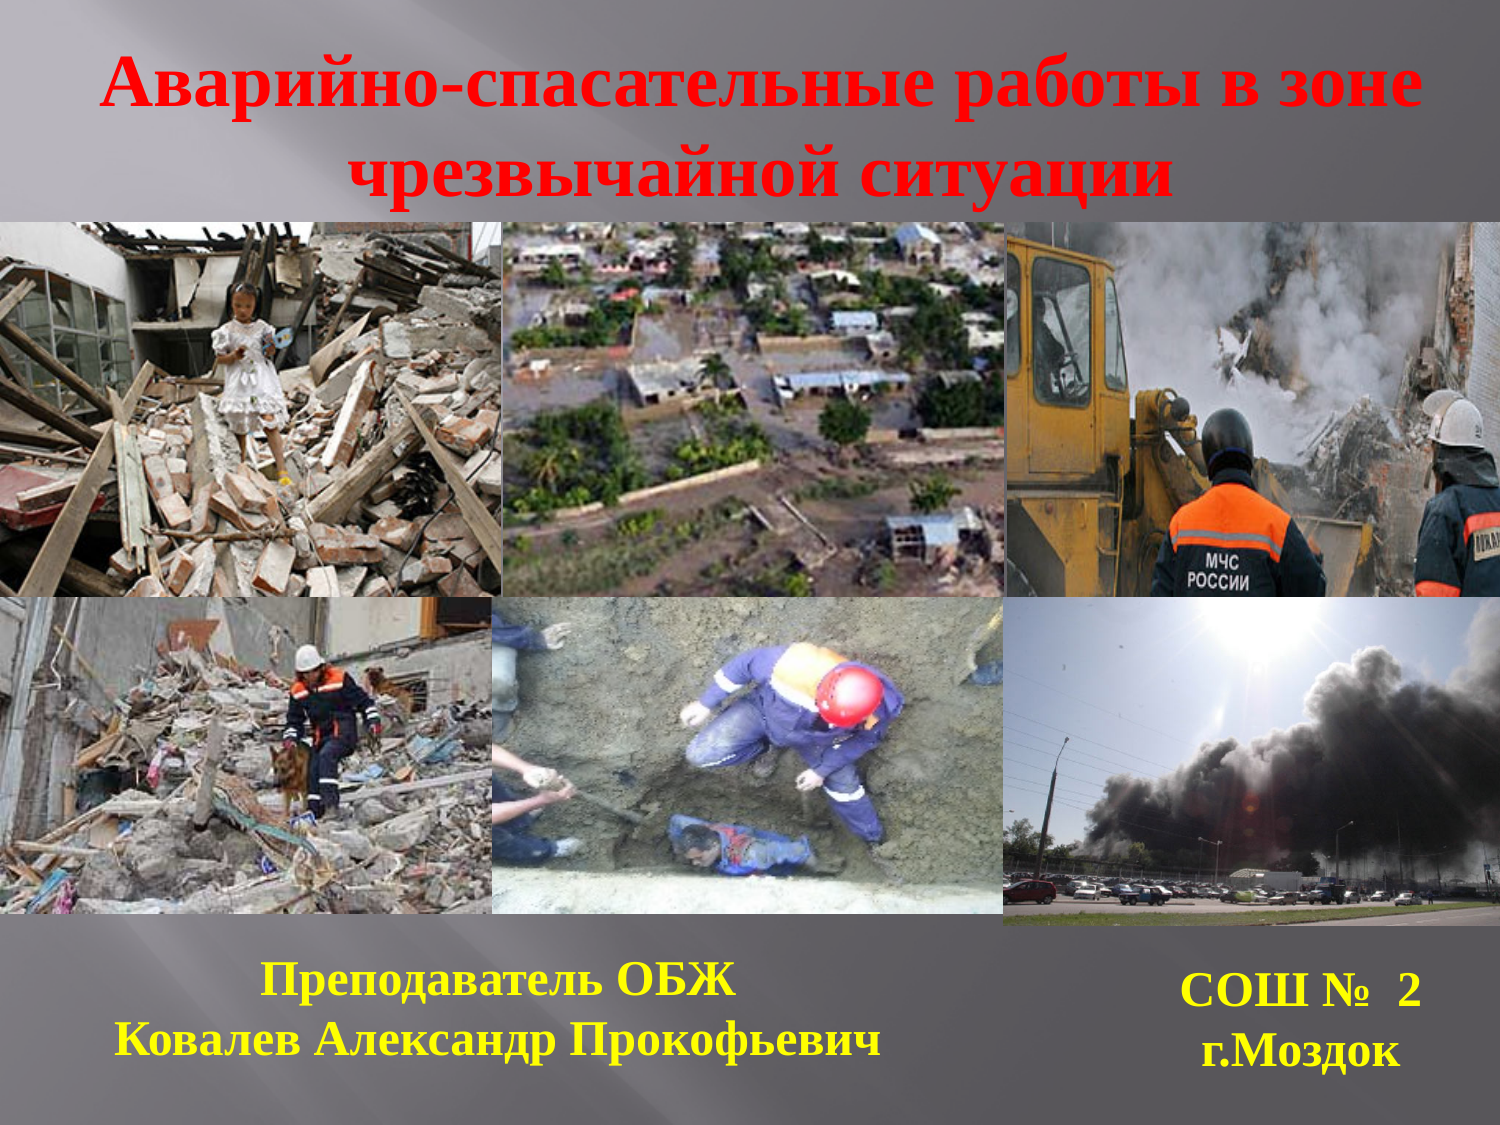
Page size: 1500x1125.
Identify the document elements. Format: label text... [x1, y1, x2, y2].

text_box Преподаватель ОБЖ Ковалев Александр Прокофьевич [70, 937, 926, 1074]
text_box СОШ № 2 г.Моздок [1148, 949, 1454, 1086]
text_box Аварийно-спасательные работы в зоне чрезвычайной ситуации [58, 23, 1465, 221]
picture [0, 222, 1500, 926]
